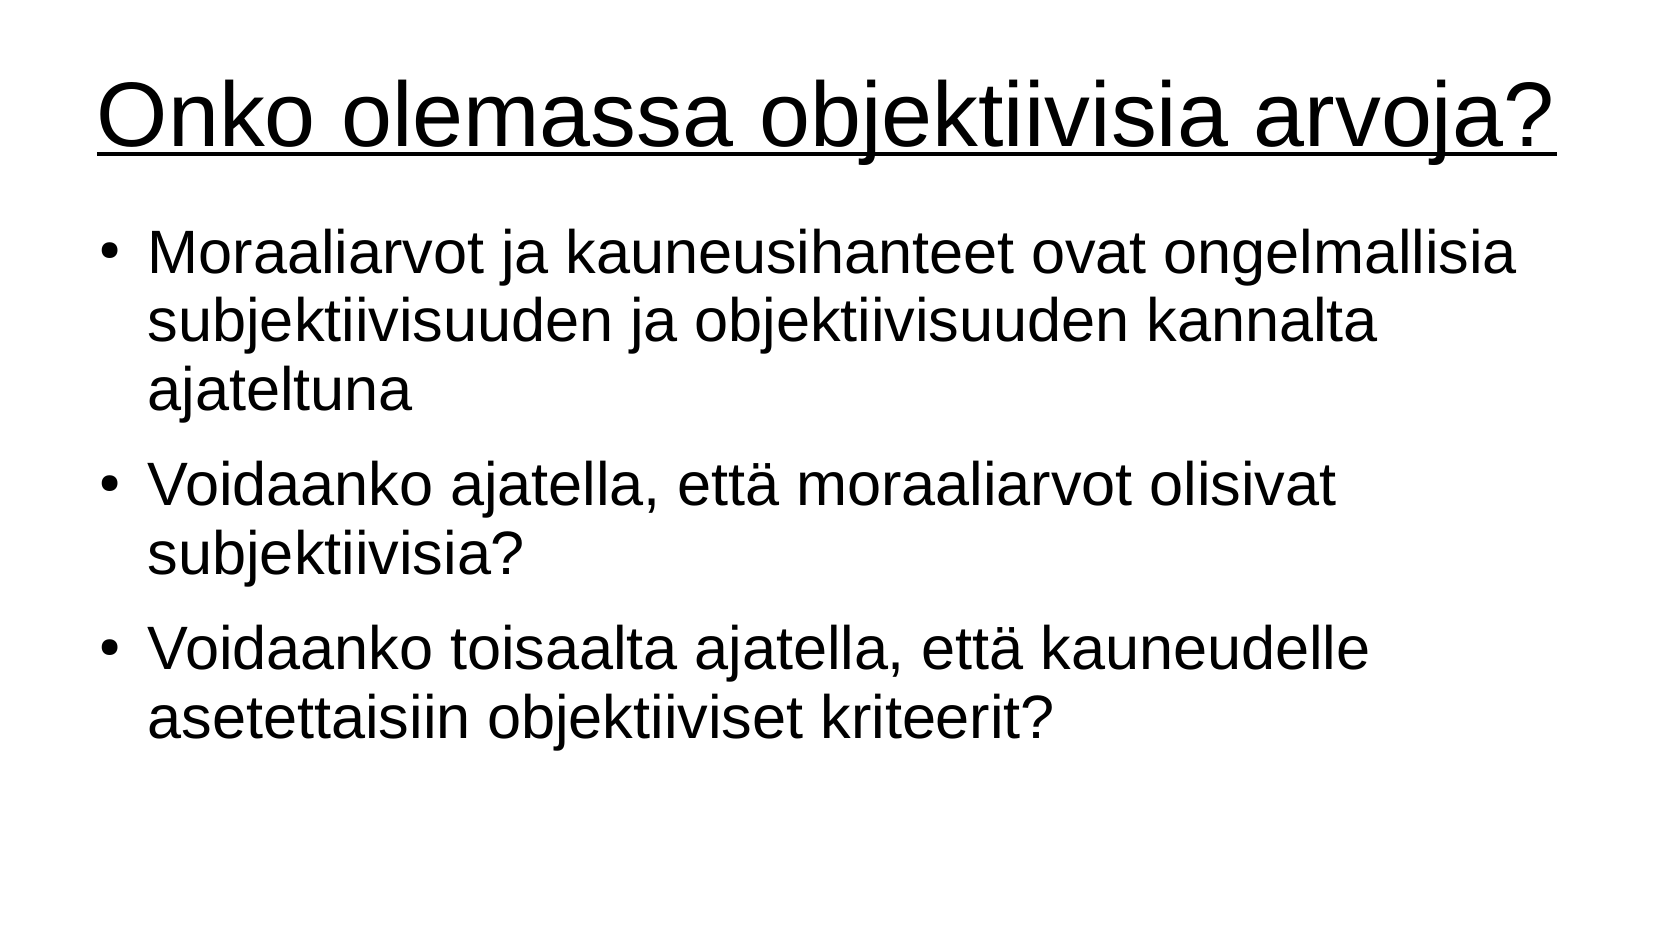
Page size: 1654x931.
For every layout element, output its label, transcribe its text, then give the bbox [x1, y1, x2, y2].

list Moraaliarvot ja kauneusihanteet ovat ongelmallisia subjektiivisuuden ja objektiivisuuden kannalta ajateltuna Voidaanko ajatella, että moraaliarvot olisivat subjektiivisia? Voidaanko toisaalta ajatella, että kauneudelle asetettaisiin objektiiviset kriteerit? [82, 217, 1571, 758]
title Onko olemassa objektiivisia arvoja? [82, 37, 1571, 193]
